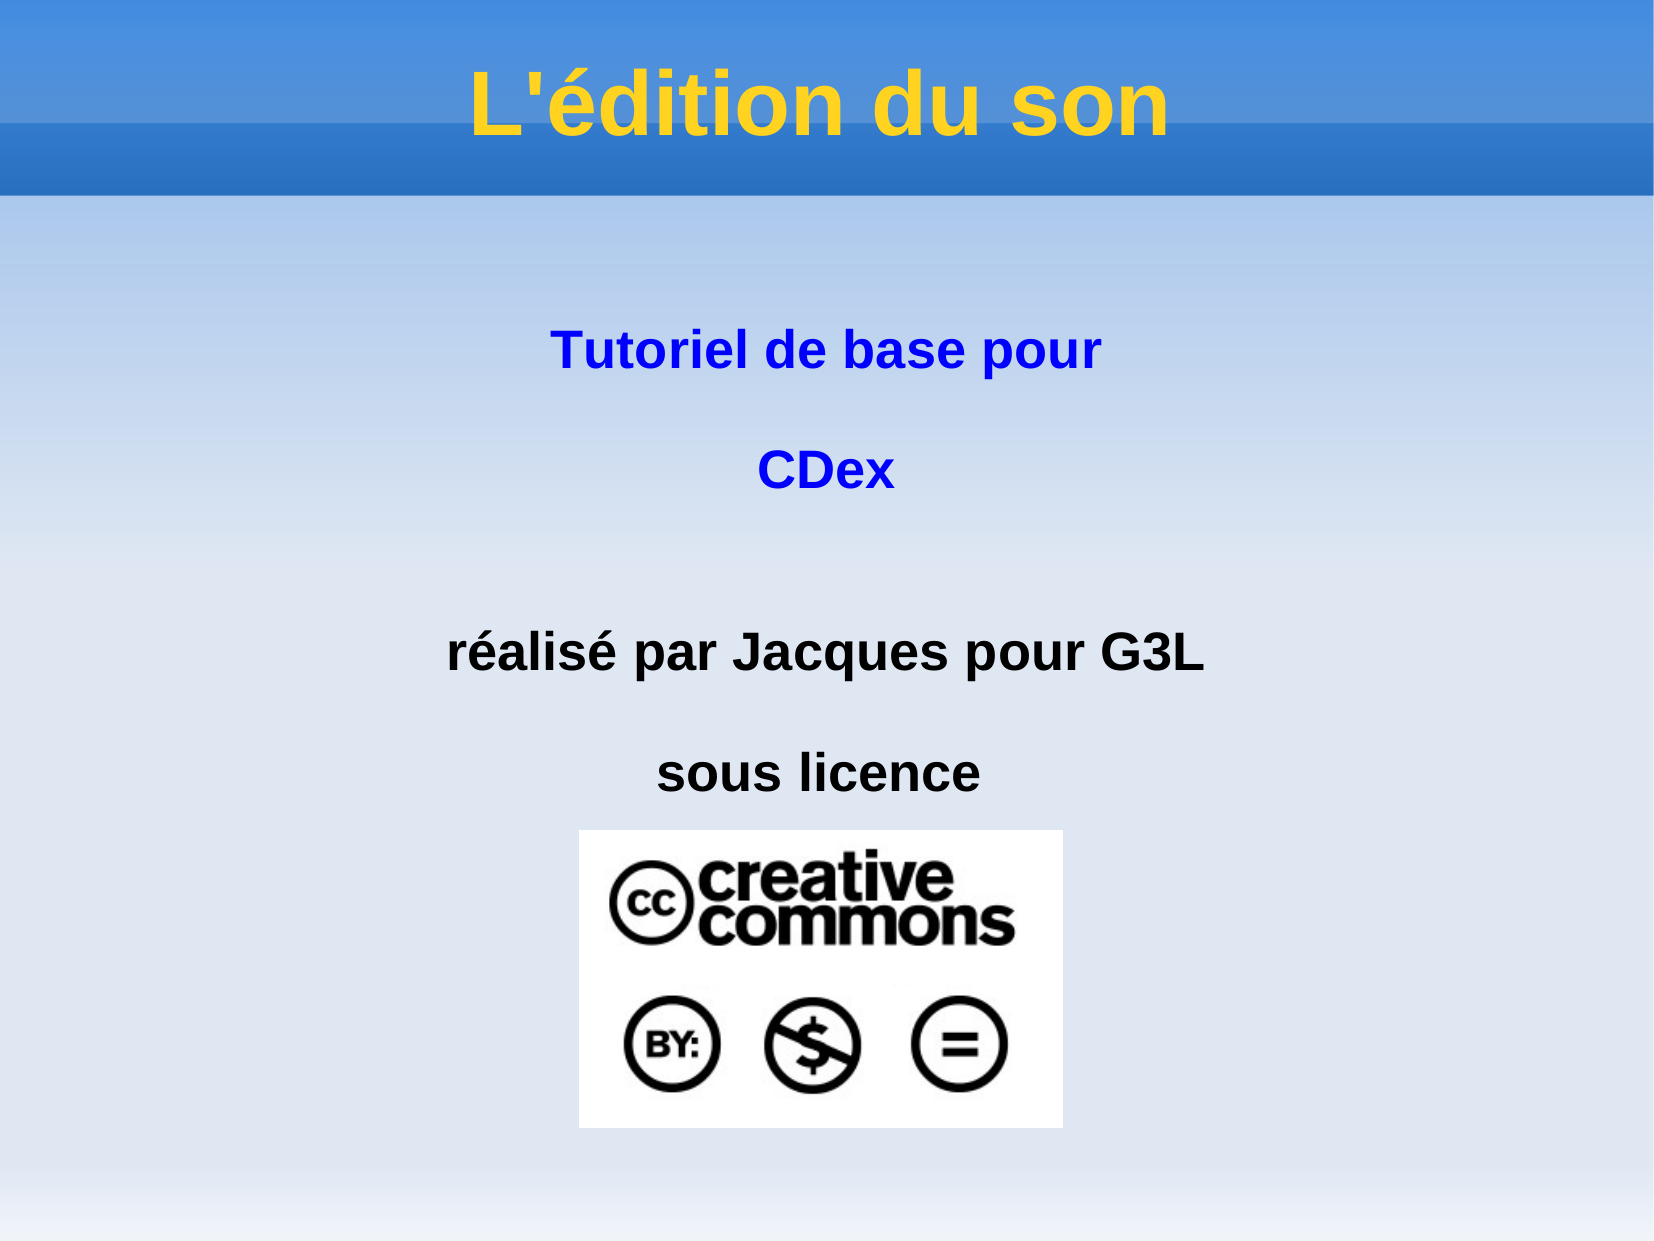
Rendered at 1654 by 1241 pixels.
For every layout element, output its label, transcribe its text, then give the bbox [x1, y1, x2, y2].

title L'édition du son [76, 0, 1565, 208]
picture [0, 0, 1654, 265]
title Tutoriel de base pour CDex réalisé par Jacques pour G3L sous licence [0, 265, 1654, 857]
picture [0, 830, 1654, 1241]
